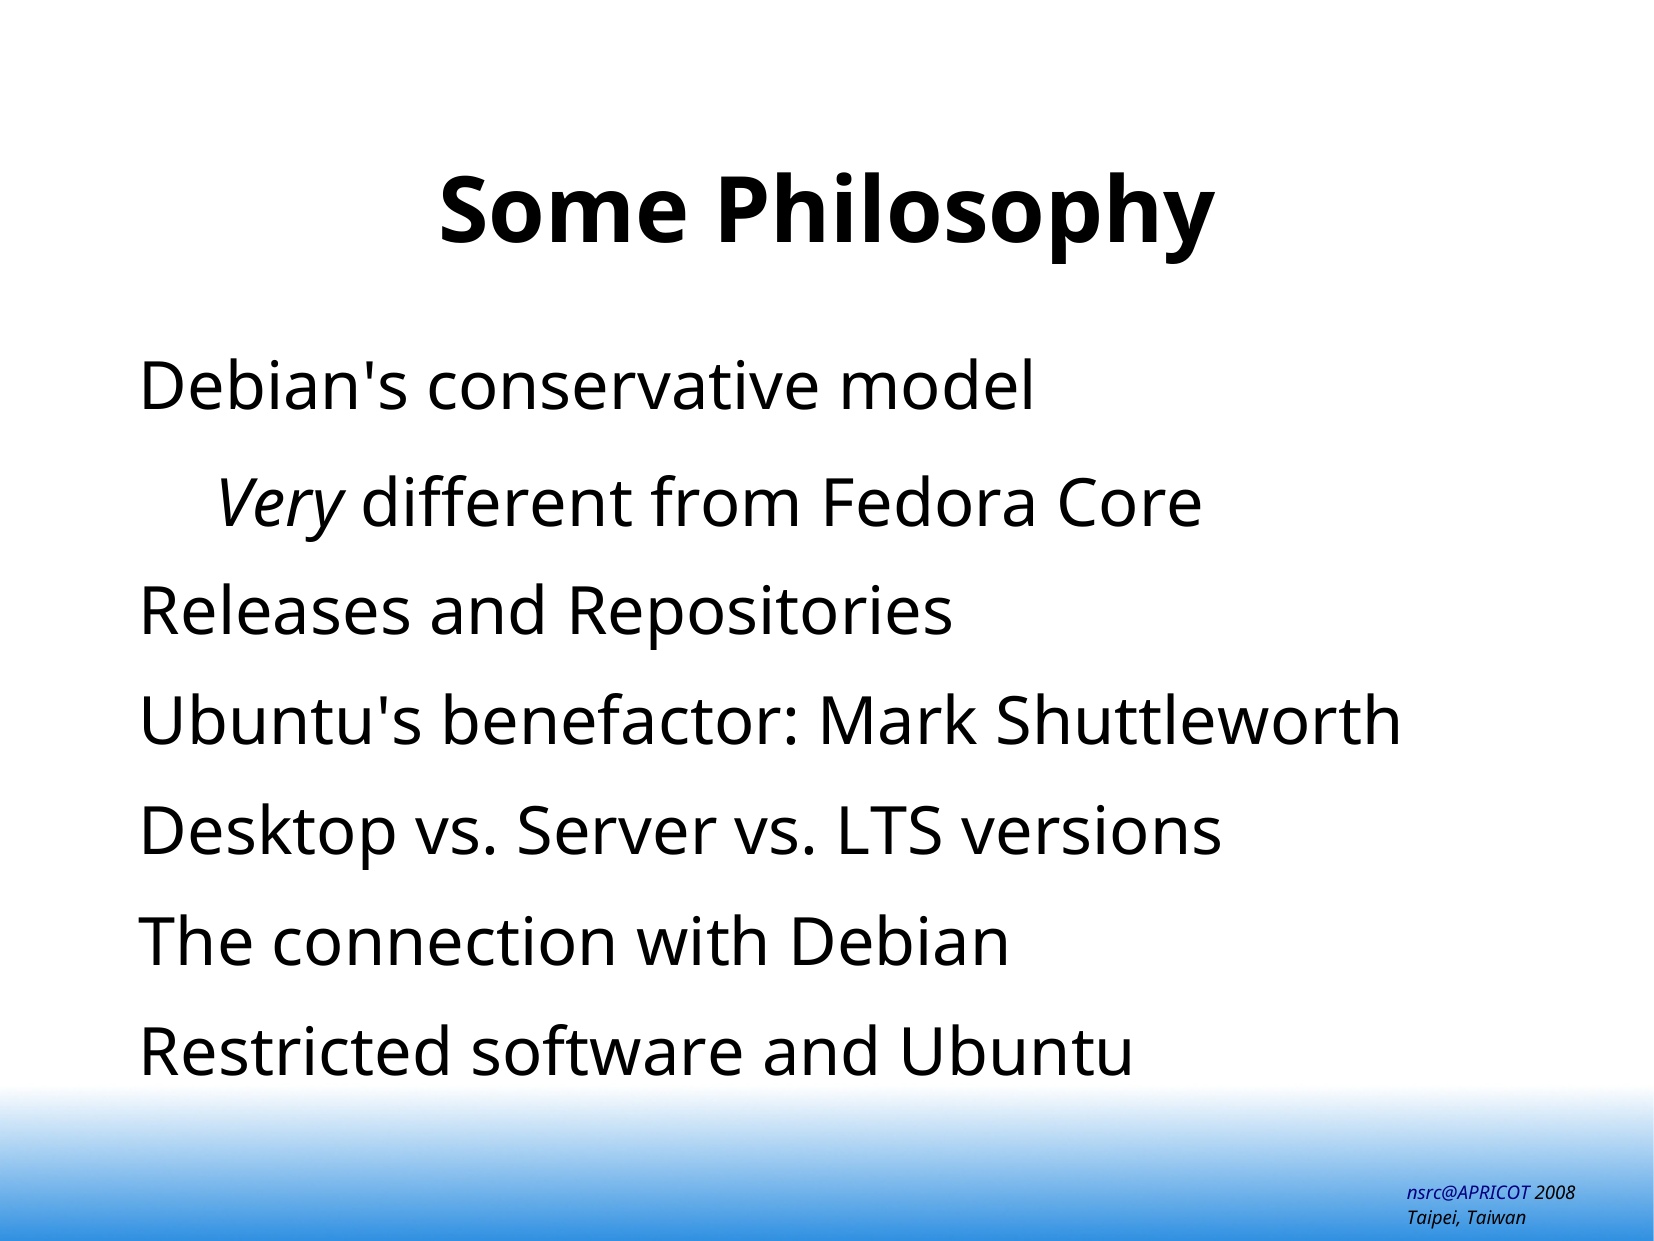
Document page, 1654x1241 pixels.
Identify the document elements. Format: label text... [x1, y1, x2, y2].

picture [0, 1083, 1654, 1241]
list Debian's conservative model Very different from Fedora Core Releases and Repositories Ubuntu's benefactor: Mark Shuttleworth Desktop vs. Server vs. LTS versions The connection with Debian Restricted software and Ubuntu [121, 344, 1534, 1135]
title Some Philosophy [121, 102, 1534, 311]
